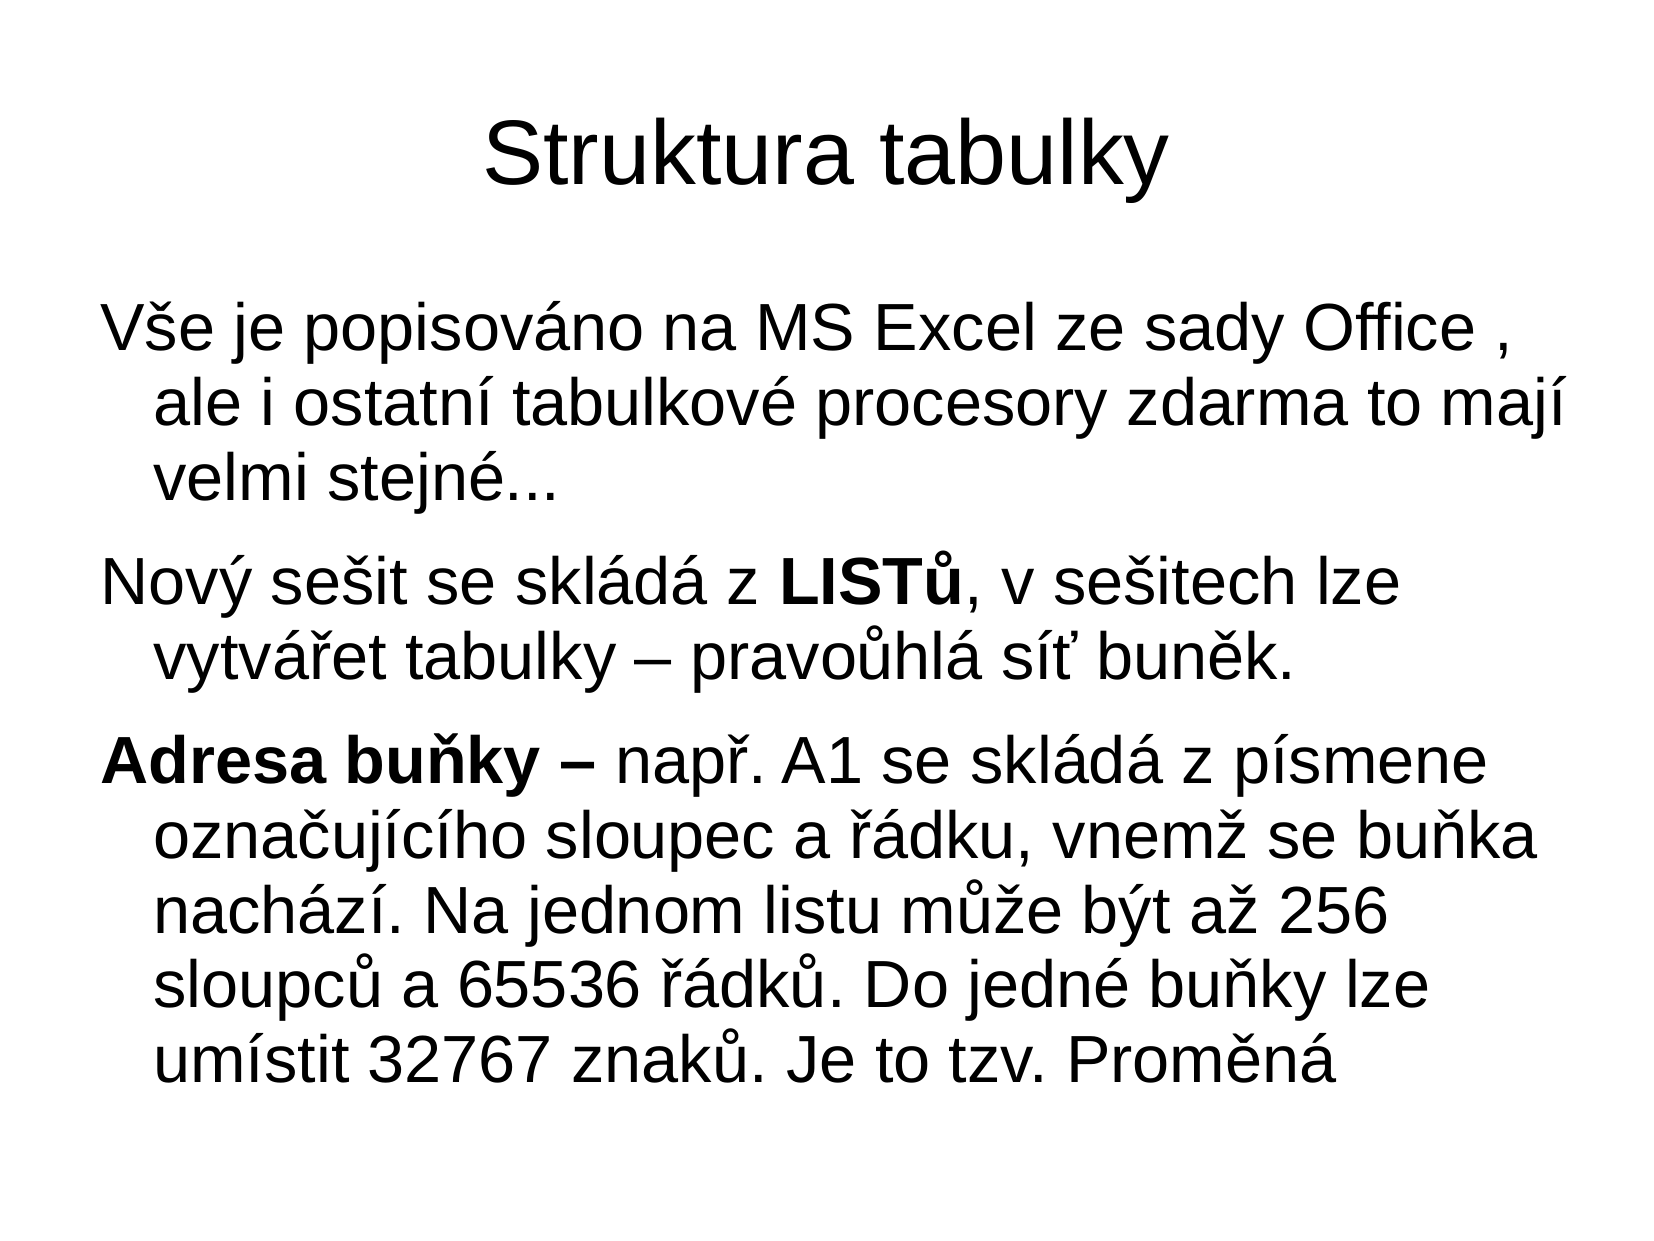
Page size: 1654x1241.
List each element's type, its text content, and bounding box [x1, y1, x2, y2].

list Vše je popisováno na MS Excel ze sady Office , ale i ostatní tabulkové procesory zdarma to mají velmi stejné... Nový sešit se skládá z LISTů, v sešitech lze vytvářet tabulky – pravoůhlá síť buněk. Adresa buňky – např. A1 se skládá z písmene označujícího sloupec a řádku, vnemž se buňka nachází. Na jednom listu může být až 256 sloupců a 65536 řádků. Do jedné buňky lze umístit 32767 znaků. Je to tzv. Proměná [82, 290, 1571, 1094]
title Struktura tabulky [82, 56, 1571, 250]
